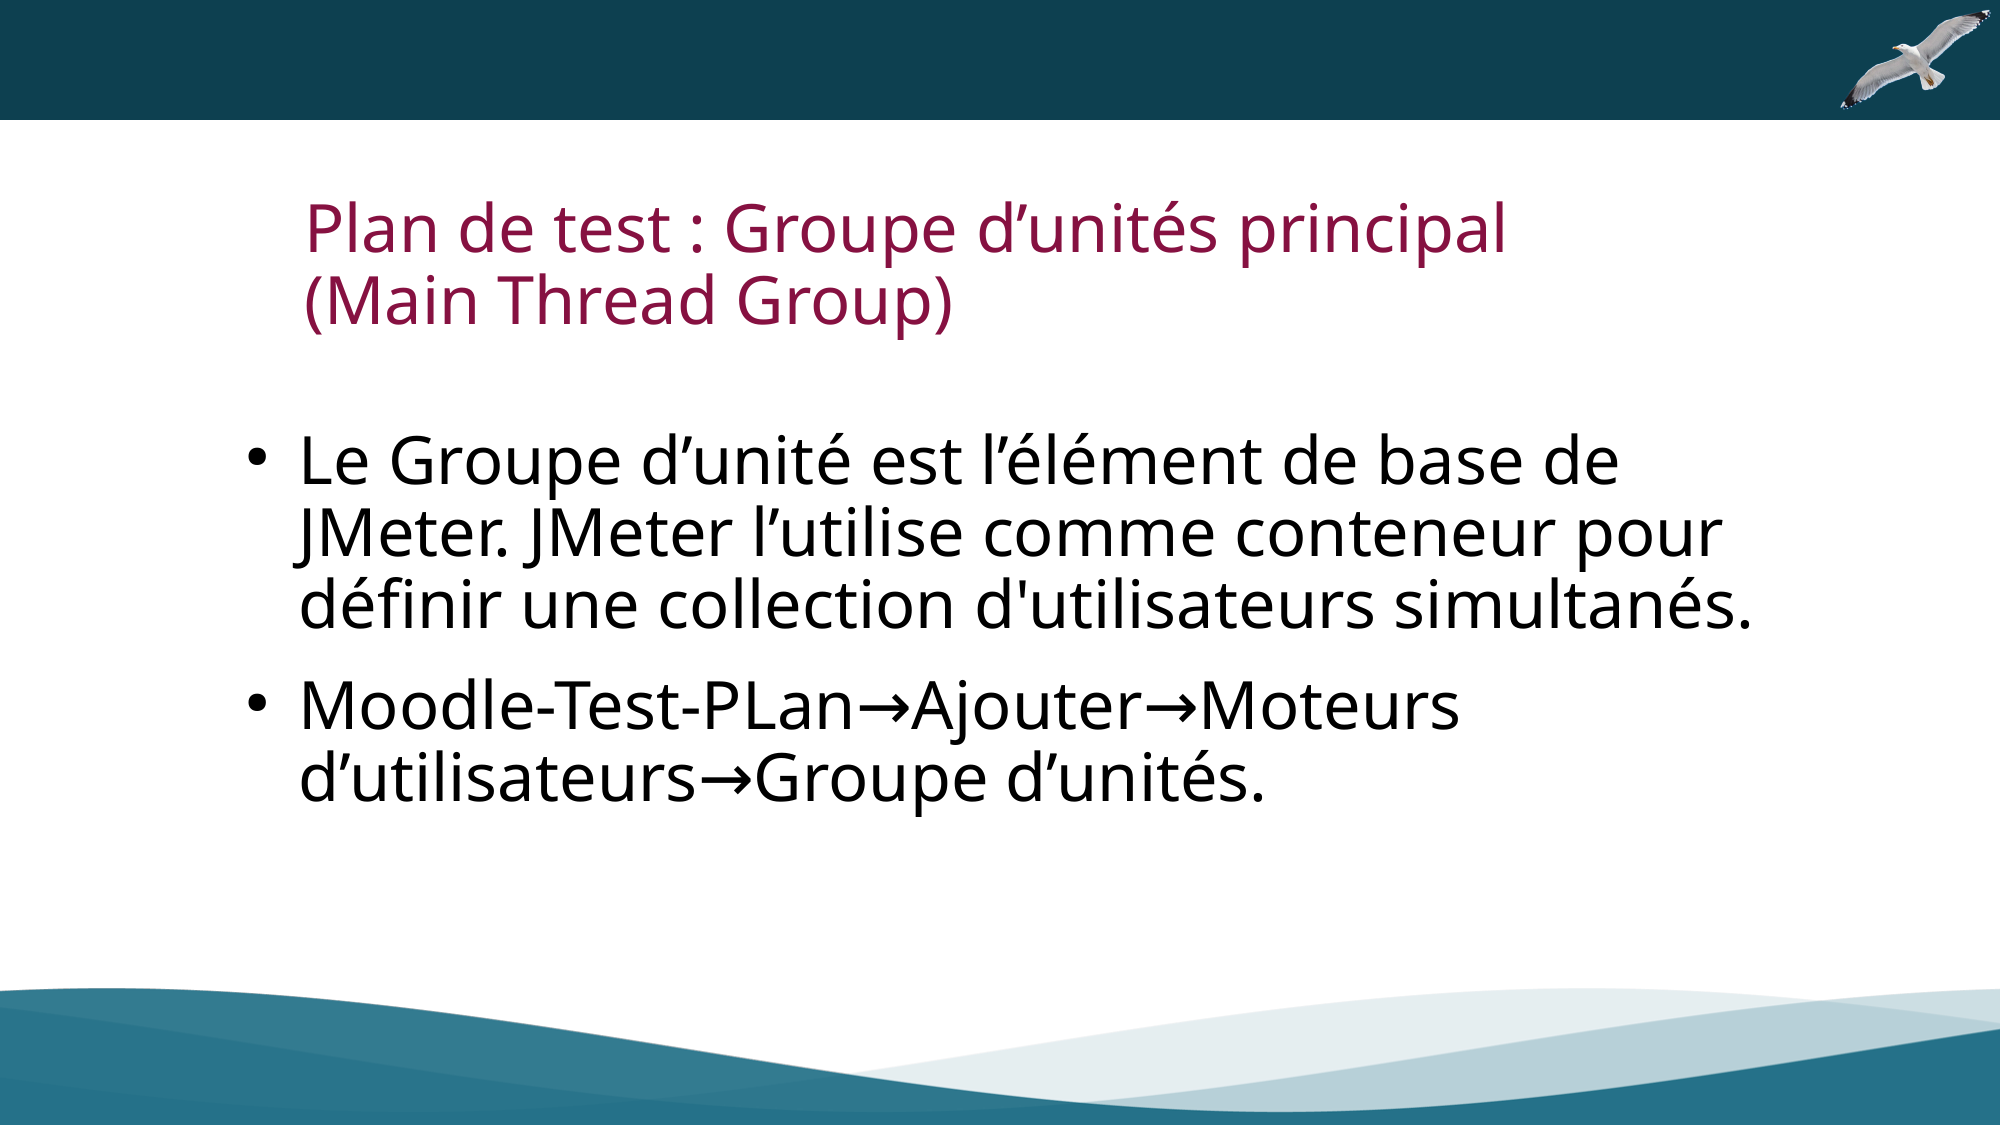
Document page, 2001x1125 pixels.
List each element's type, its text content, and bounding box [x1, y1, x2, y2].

picture [1820, 0, 2000, 120]
list Plan de test : Groupe d’unités principal (Main Thread Group) [218, 187, 1689, 319]
list Le Groupe d’unité est l’élément de base de JMeter. JMeter l’utilise comme conteneur pour définir une collection d'utilisateurs simultanés. Moodle-Test-PLan→Ajouter→Moteurs d’utilisateurs→Groupe d’unités. [212, 419, 1772, 898]
picture [0, 974, 2000, 1125]
